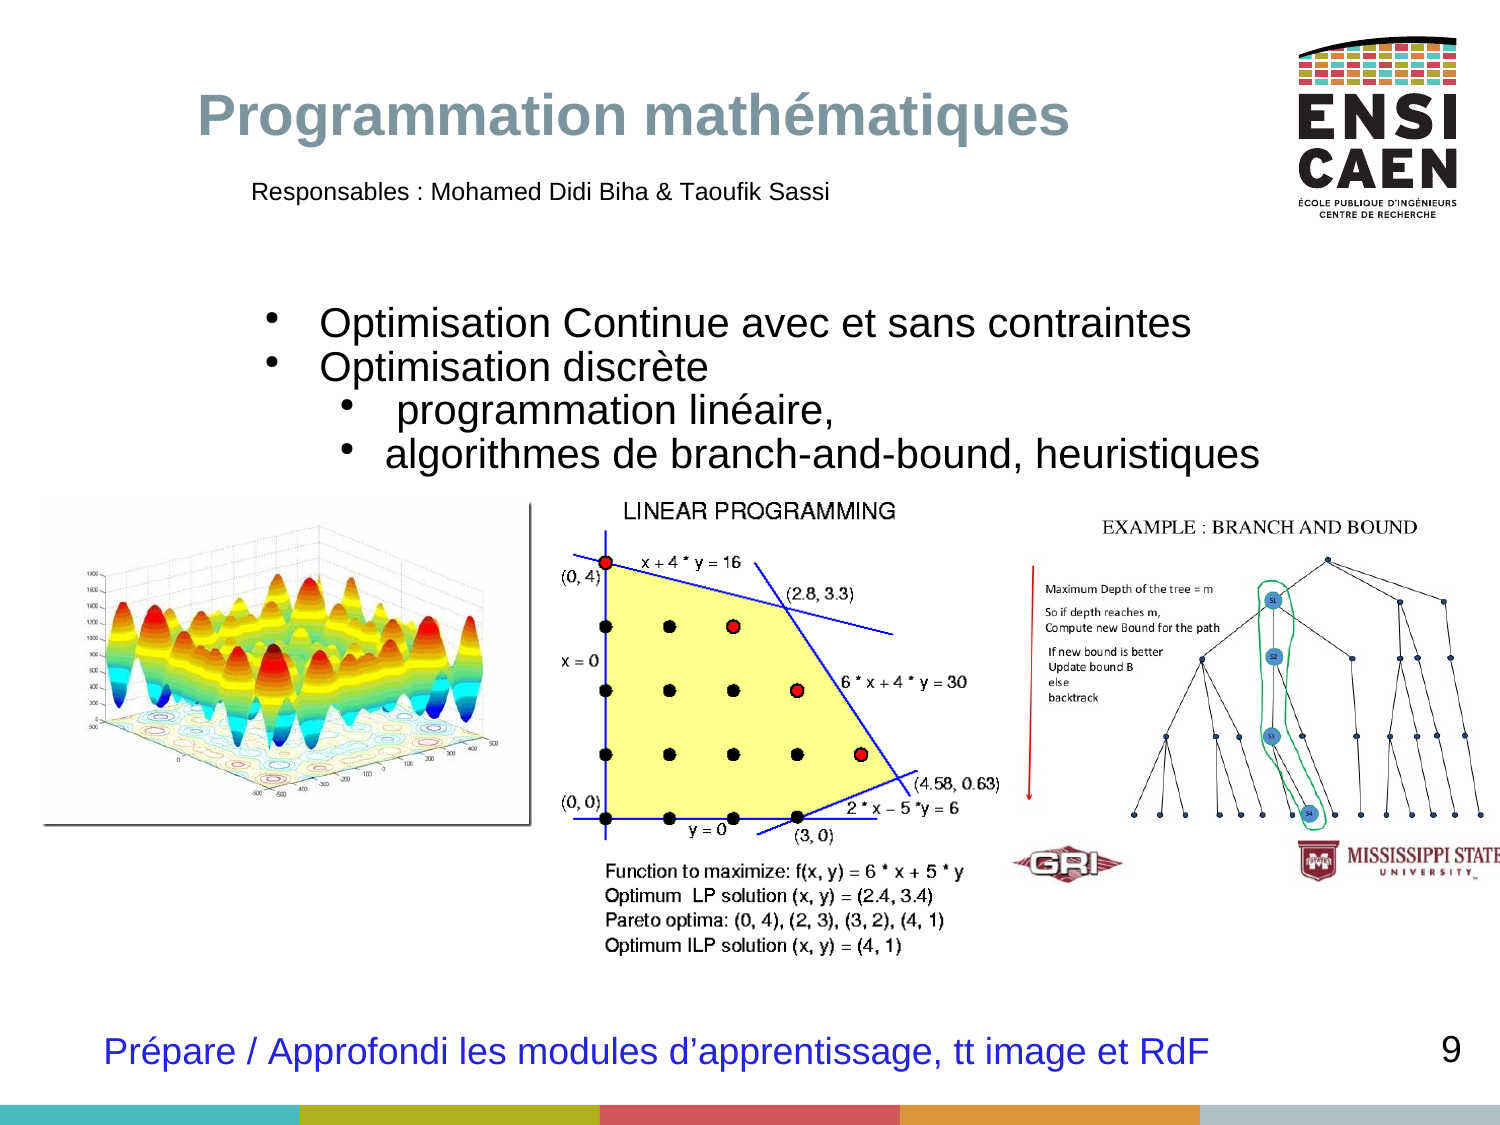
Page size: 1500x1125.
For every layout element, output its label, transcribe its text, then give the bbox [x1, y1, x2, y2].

list Optimisation Continue avec et sans contraintes Optimisation discrète programmation linéaire, algorithmes de branch-and-bound, heuristiques [249, 199, 1474, 853]
text_box Prépare / Approfondi les modules d’apprentissage, tt image et RdF [88, 1033, 1225, 1094]
text_box Responsables : Mohamed Didi Biha & Taoufik Sassi [236, 177, 1093, 272]
picture [561, 501, 1500, 958]
picture [41, 501, 532, 827]
title Programmation mathématiques [0, 45, 1270, 200]
